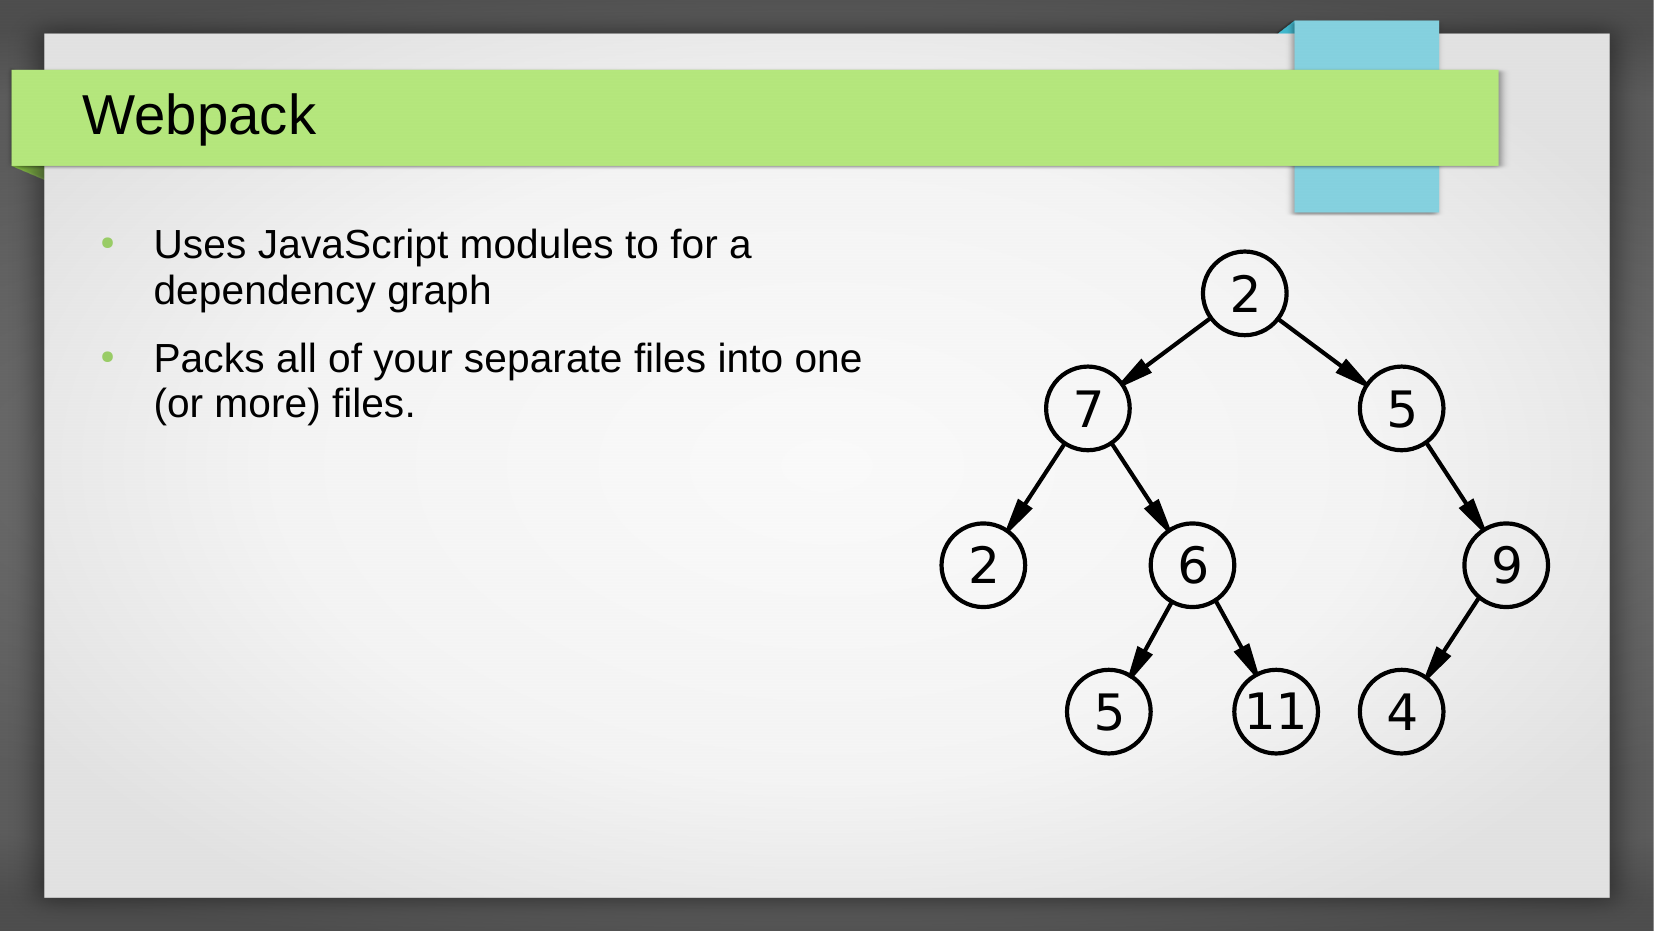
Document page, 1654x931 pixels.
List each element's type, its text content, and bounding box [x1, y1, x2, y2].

picture [0, 0, 1654, 931]
title Webpack [82, 70, 1264, 160]
list Uses JavaScript modules to for a dependency graph Packs all of your separate files into one (or more) files. [82, 221, 886, 761]
